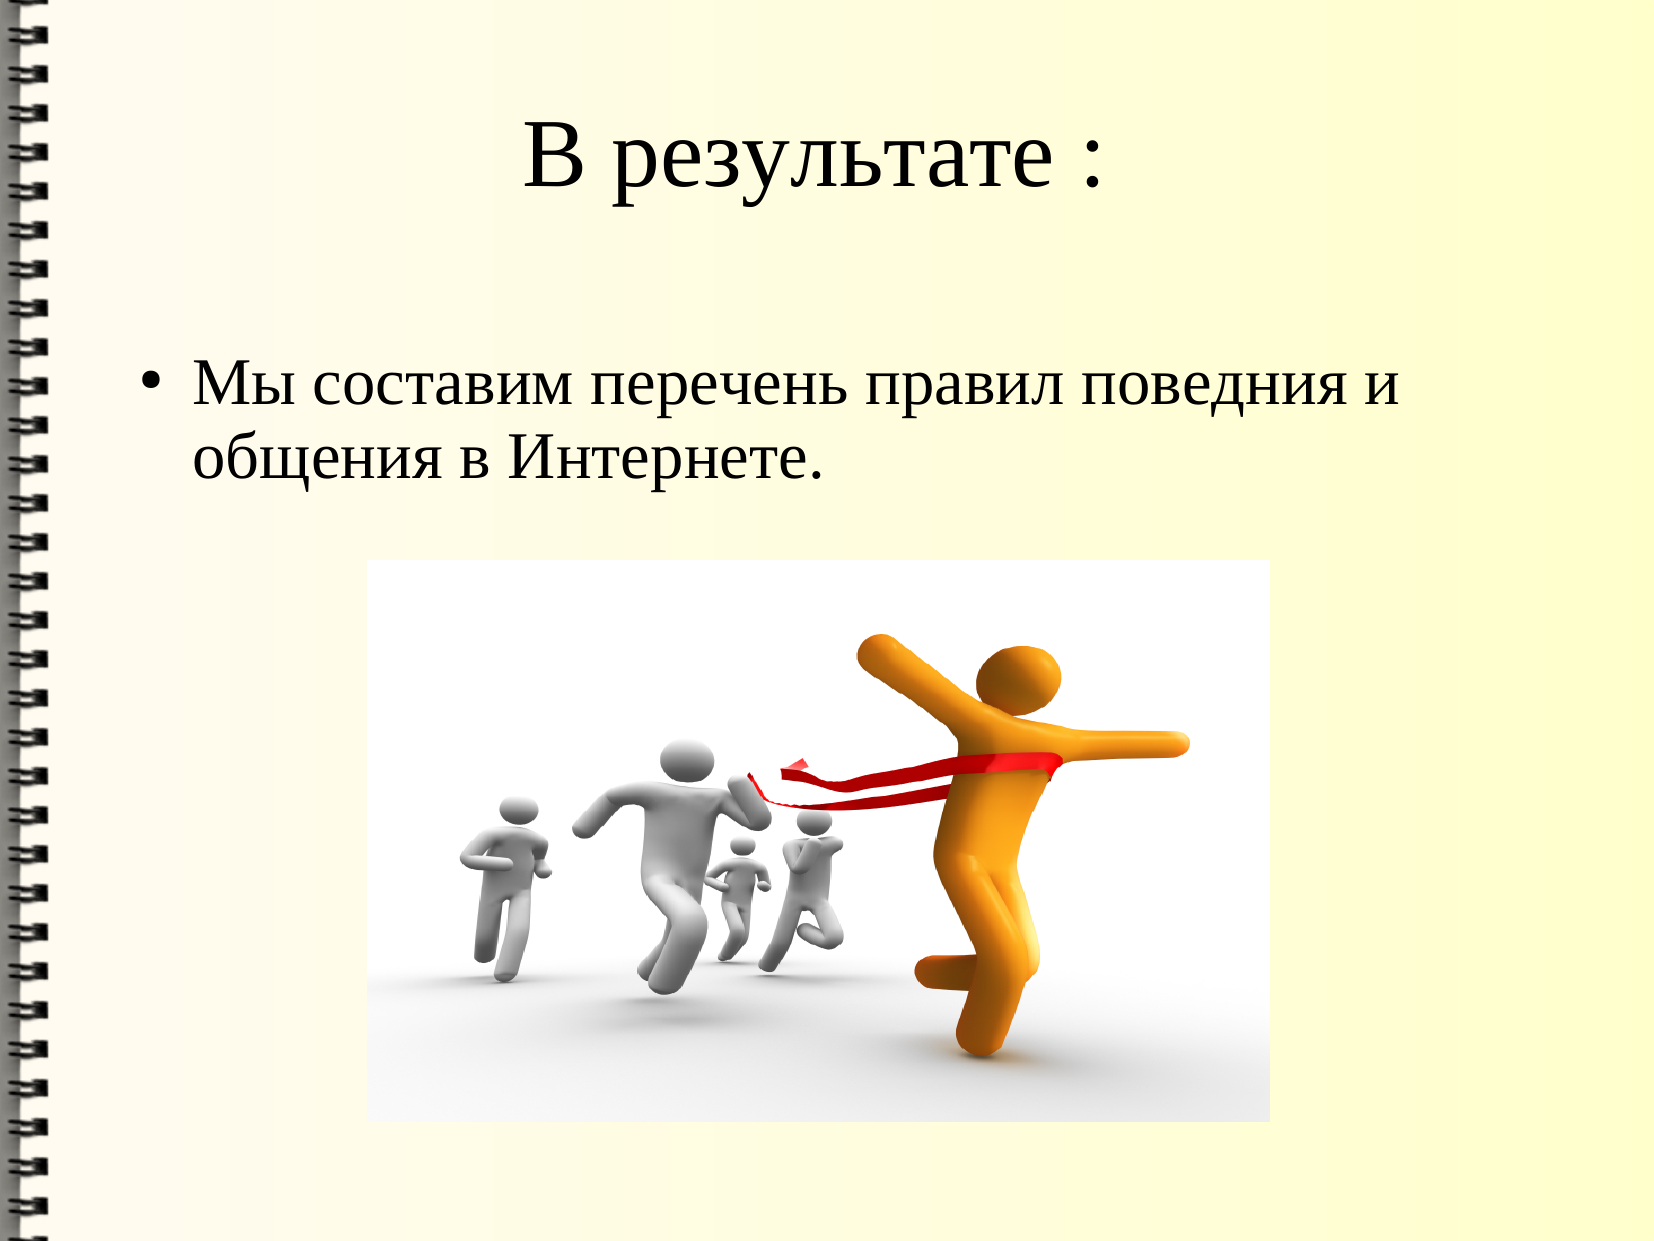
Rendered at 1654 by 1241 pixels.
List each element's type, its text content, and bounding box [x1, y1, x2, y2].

picture [367, 560, 1270, 1123]
title В результате : [82, 49, 1571, 257]
picture [0, 0, 1654, 1241]
list Мы составим перечень правил поведния и общения в Интернете. [121, 344, 1534, 1127]
